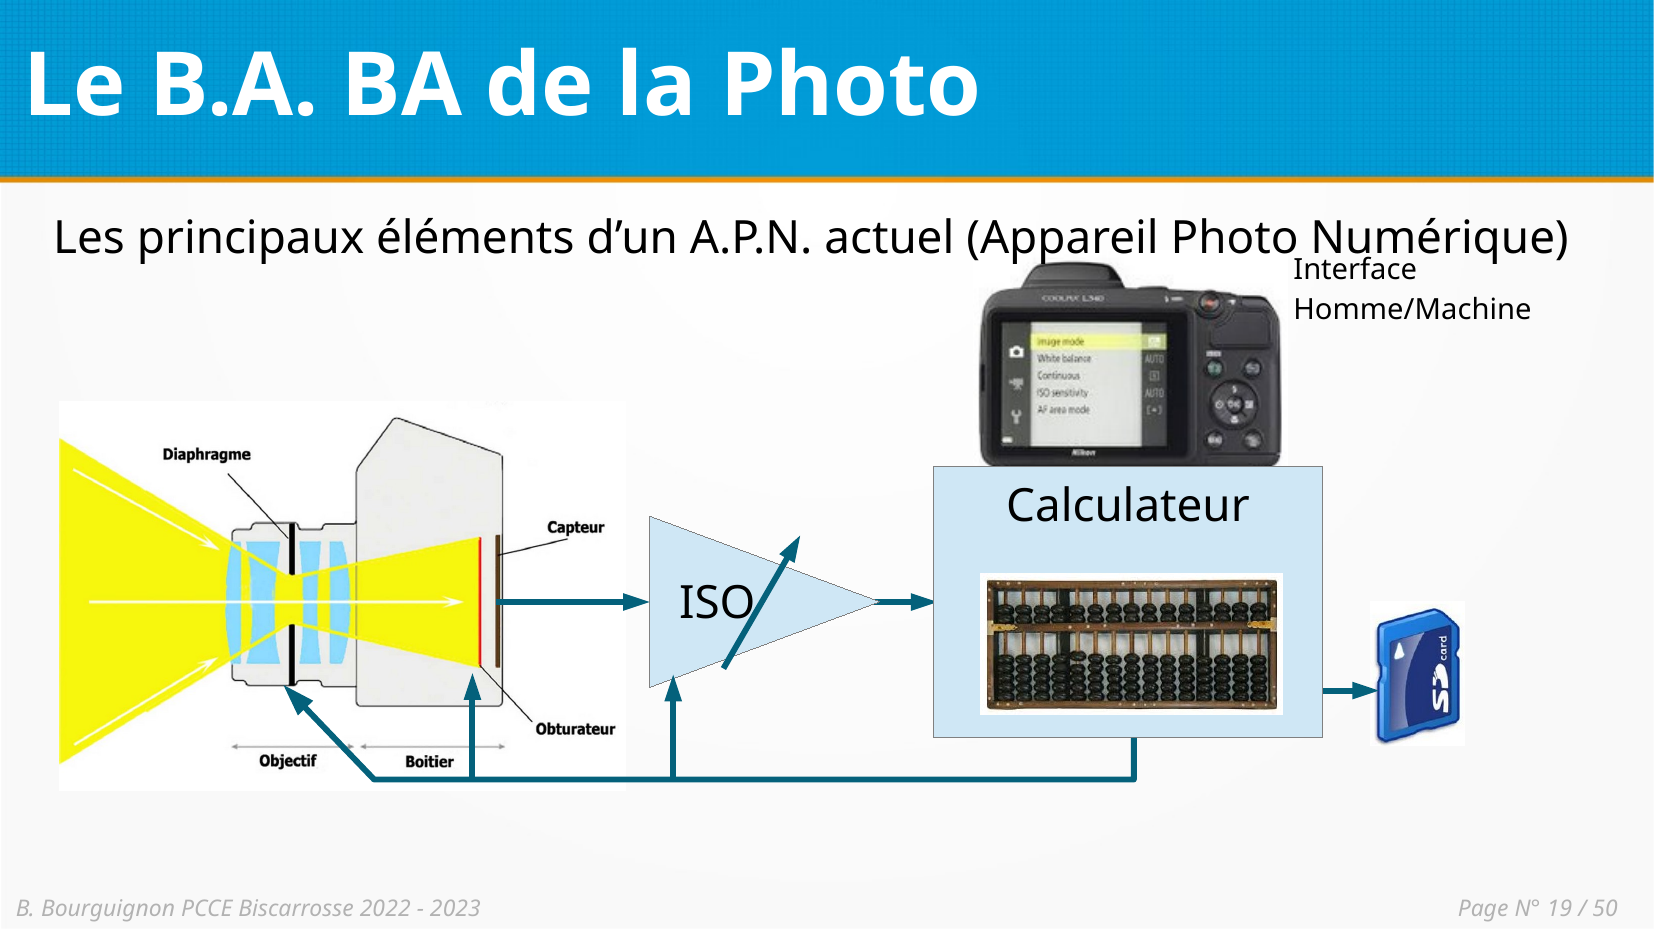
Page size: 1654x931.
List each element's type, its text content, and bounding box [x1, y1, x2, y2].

text_box [649, 516, 779, 688]
picture [0, 175, 1654, 931]
text_box Les principaux éléments d’un A.P.N. actuel (Appareil Photo Numérique) [47, 200, 1410, 271]
text_box [735, 566, 880, 656]
title Le B.A. BA de la Photo [23, 17, 1595, 142]
text_box Calculateur [933, 466, 1323, 738]
text_box ISO [673, 566, 768, 636]
text_box Interface Homme/Machine [1287, 245, 1583, 331]
